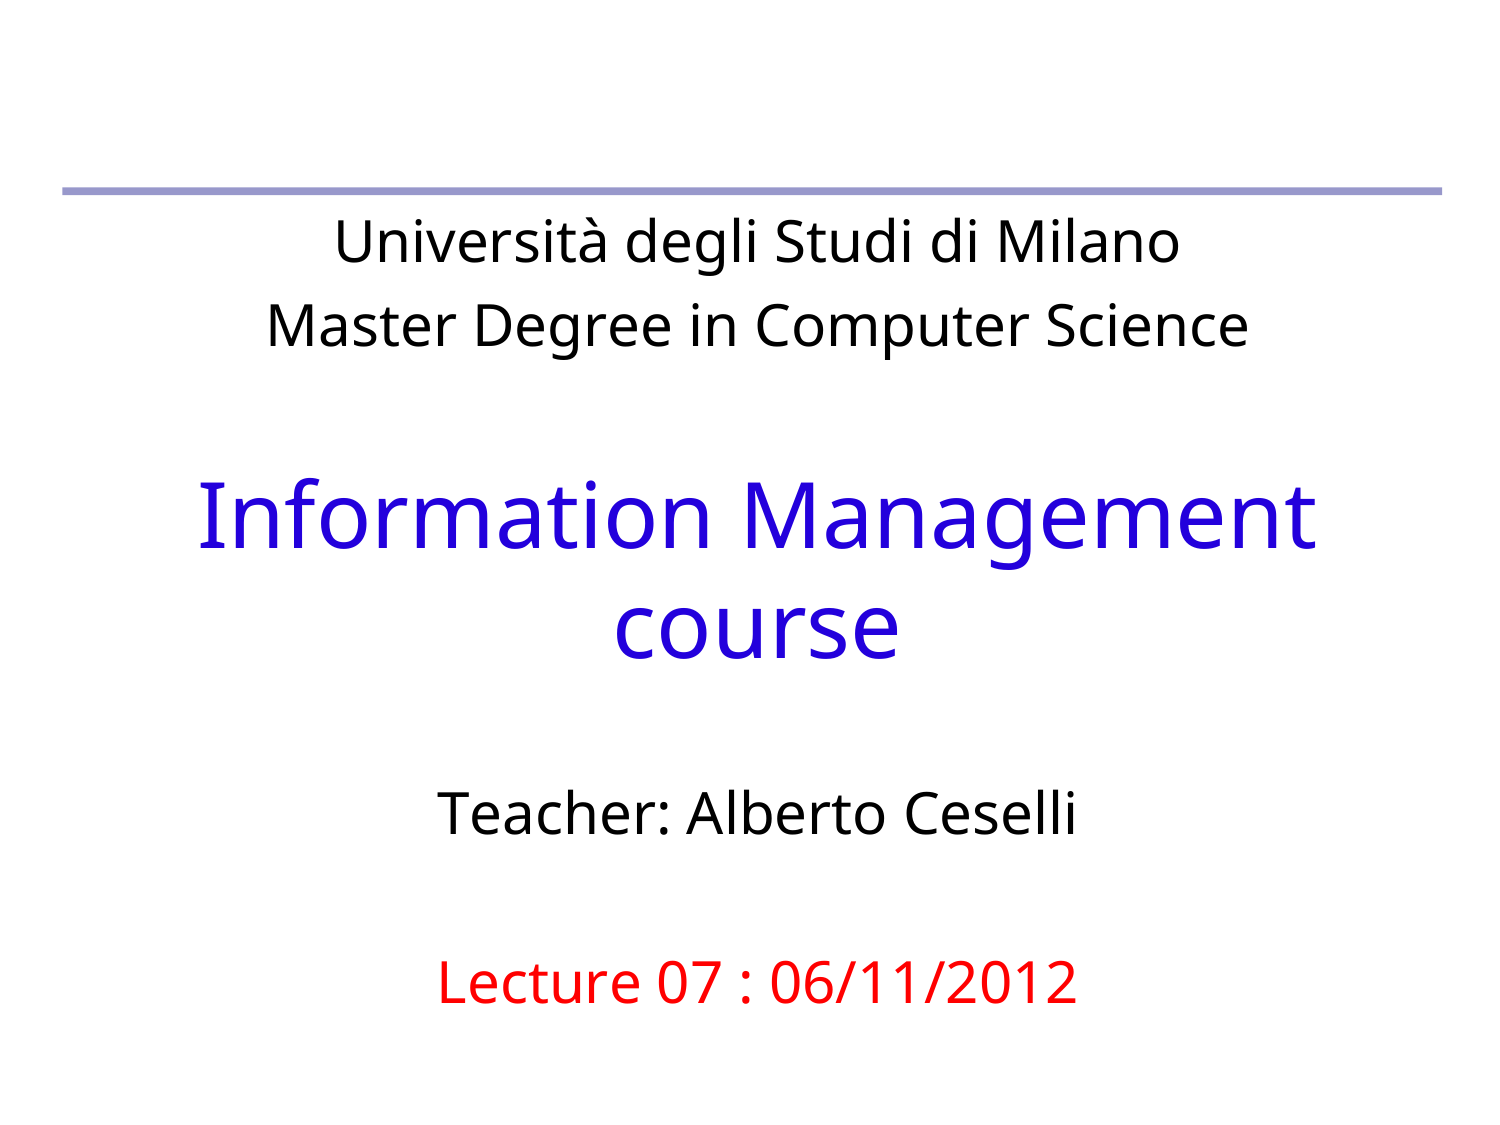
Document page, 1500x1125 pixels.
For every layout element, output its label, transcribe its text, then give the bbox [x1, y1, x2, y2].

subtitle Università degli Studi di Milano Master Degree in Computer Science Information Management course Teacher: Alberto Ceselli Lecture 07 : 06/11/2012 [124, 55, 1391, 1125]
